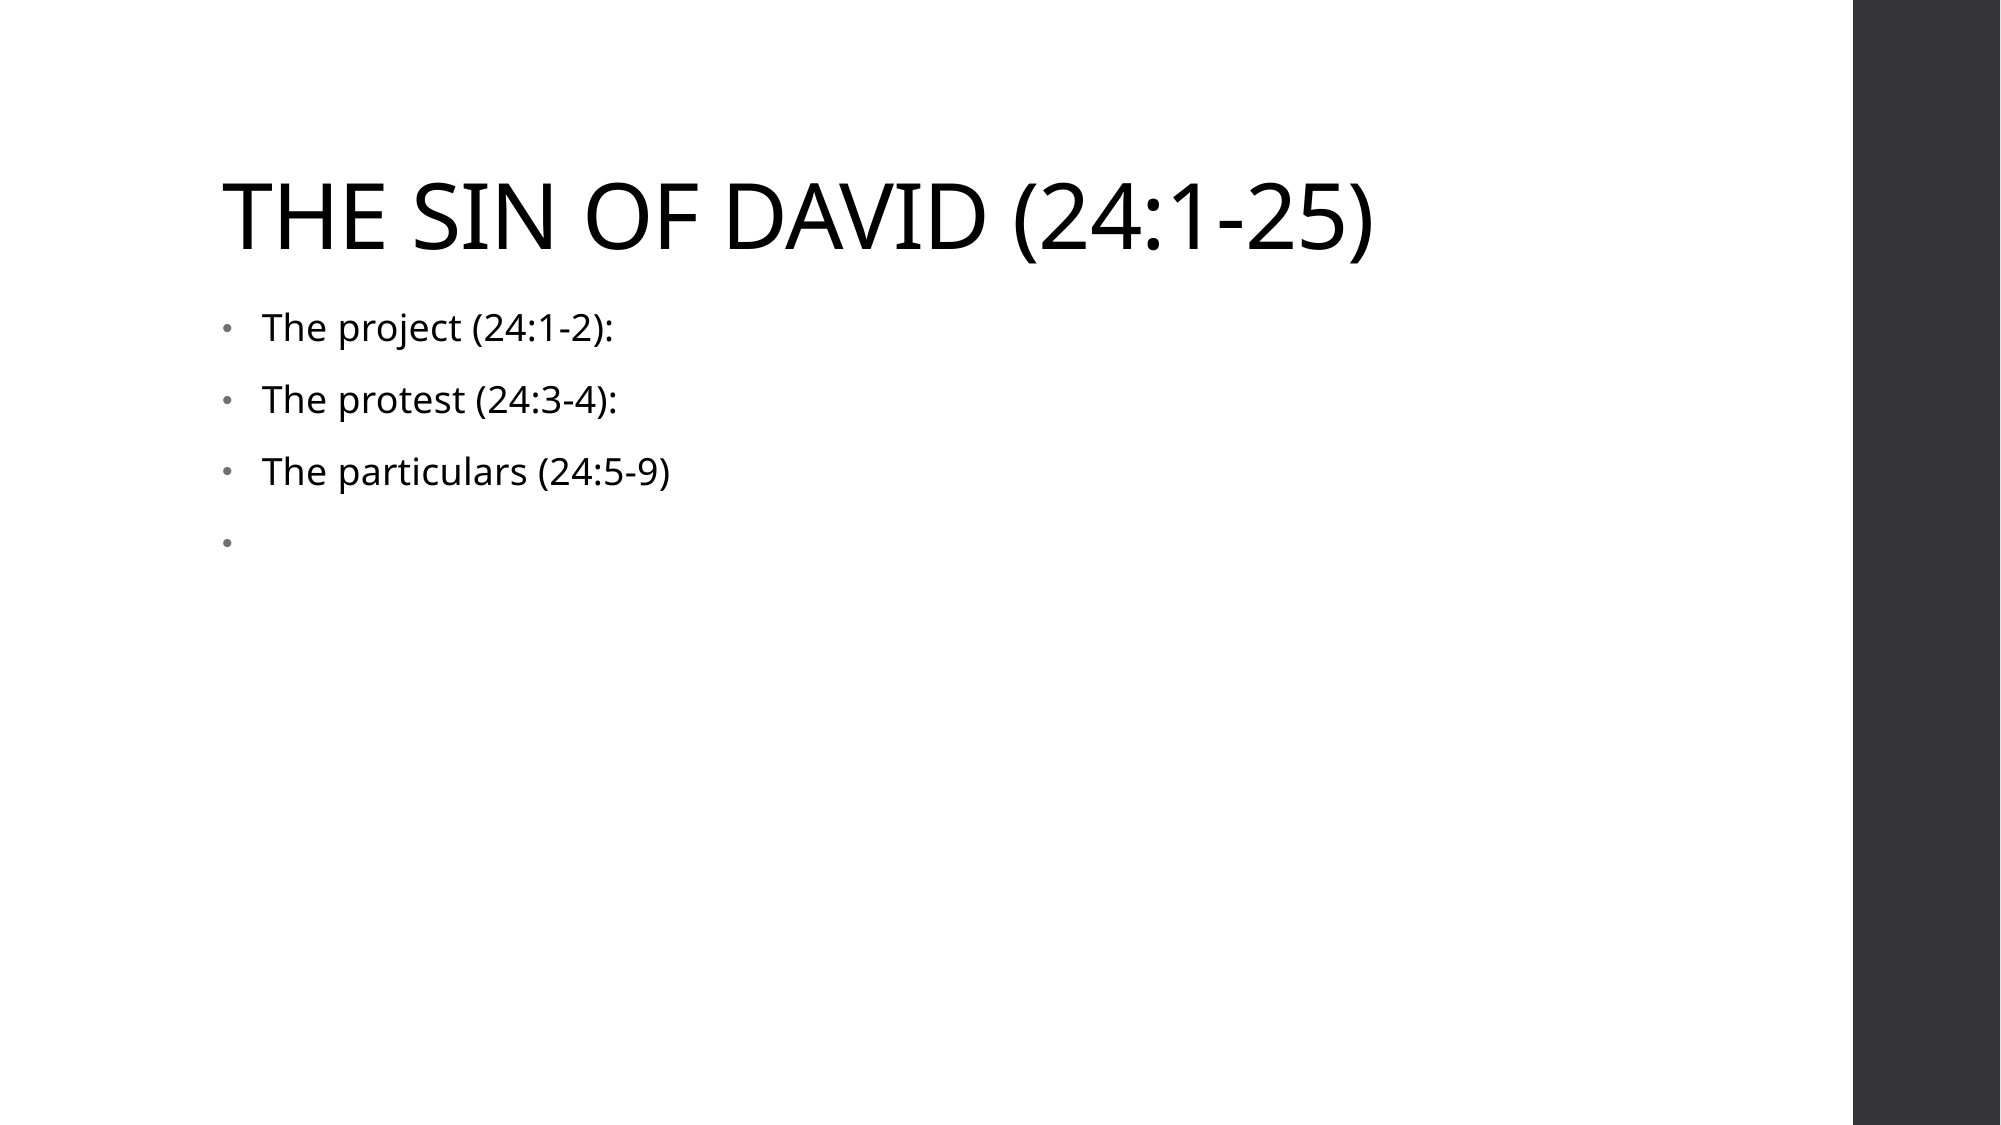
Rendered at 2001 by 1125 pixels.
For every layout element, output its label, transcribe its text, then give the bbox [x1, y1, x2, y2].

title THE SIN OF DAVID (24:1-25) [206, 60, 1797, 278]
list The project (24:1-2): The protest (24:3-4): The particulars (24:5-9) [206, 299, 1617, 1014]
